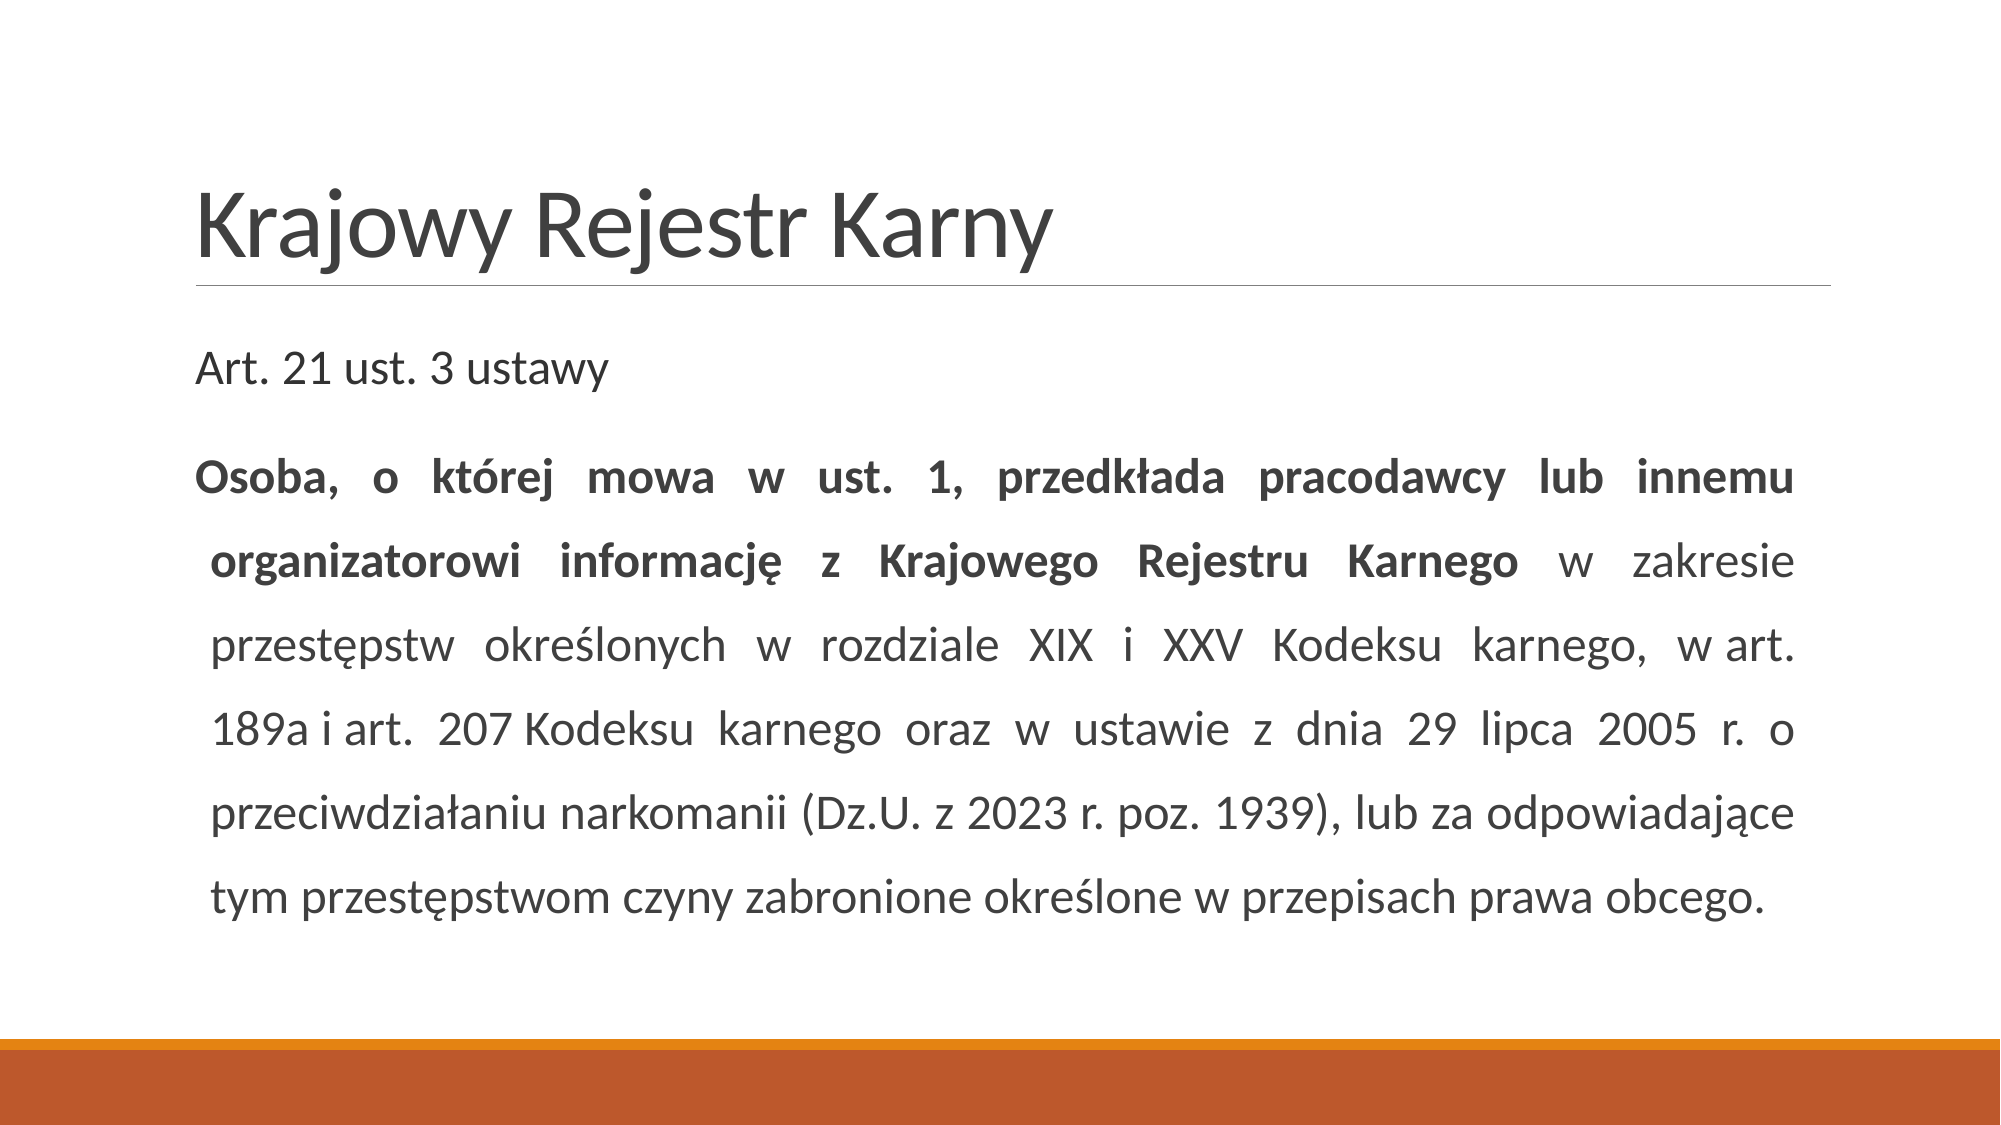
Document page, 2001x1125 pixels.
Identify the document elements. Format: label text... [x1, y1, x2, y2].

list Art. 21 ust. 3 ustawy Osoba, o której mowa w ust. 1, przedkłada pracodawcy lub innemu organizatorowi informację z Krajowego Rejestru Karnego w zakresie przestępstw określonych w rozdziale XIX i XXV Kodeksu karnego, w art. 189a i art. 207 Kodeksu karnego oraz w ustawie z dnia 29 lipca 2005 r. o przeciwdziałaniu narkomanii (Dz.U. z 2023 r. poz. 1939), lub za odpowiadające tym przestępstwom czyny zabronione określone w przepisach prawa obcego. [180, 302, 1831, 963]
title Krajowy Rejestr Karny [180, 47, 1831, 286]
